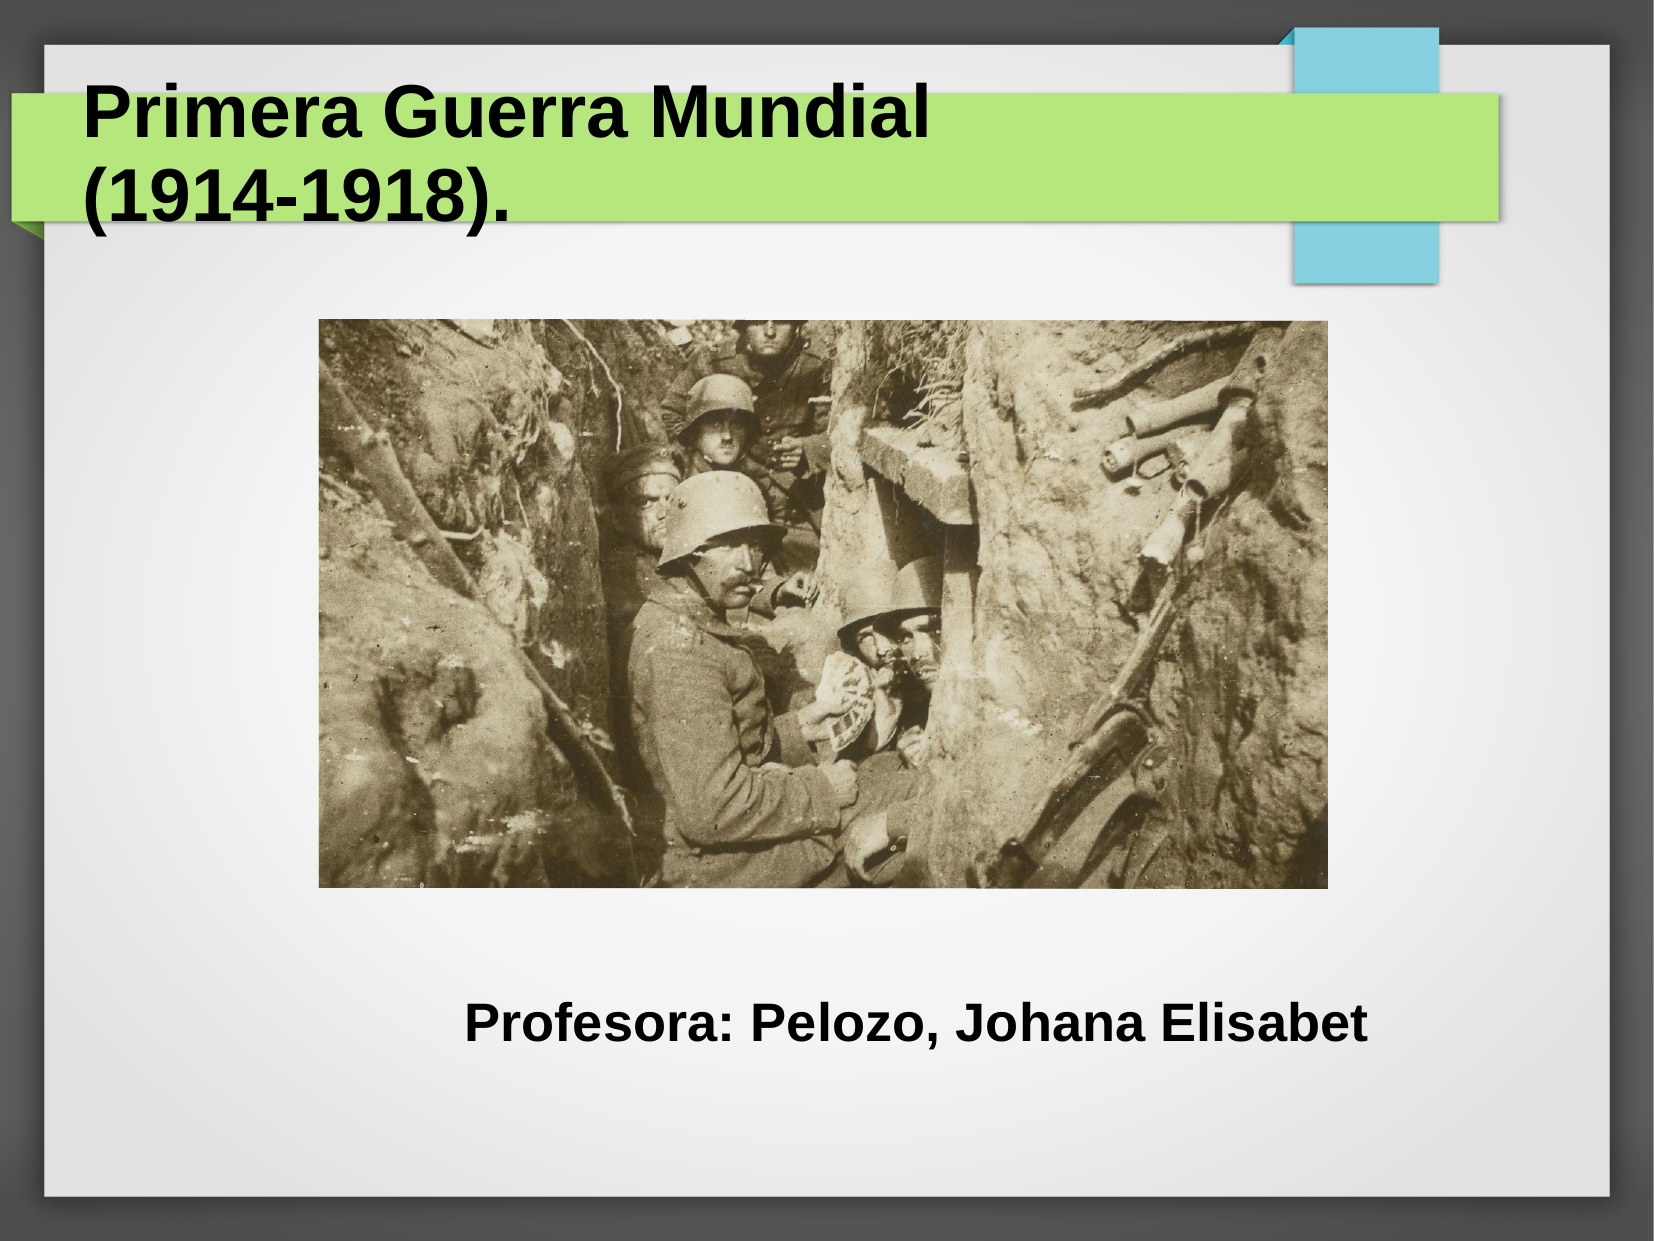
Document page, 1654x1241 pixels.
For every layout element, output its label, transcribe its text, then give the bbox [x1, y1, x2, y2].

picture [0, 0, 1654, 1241]
text_box Profesora: Pelozo, Johana Elisabet [222, 992, 1371, 1114]
list [82, 295, 1571, 1015]
title Primera Guerra Mundial (1914-1918). [82, 69, 1264, 238]
